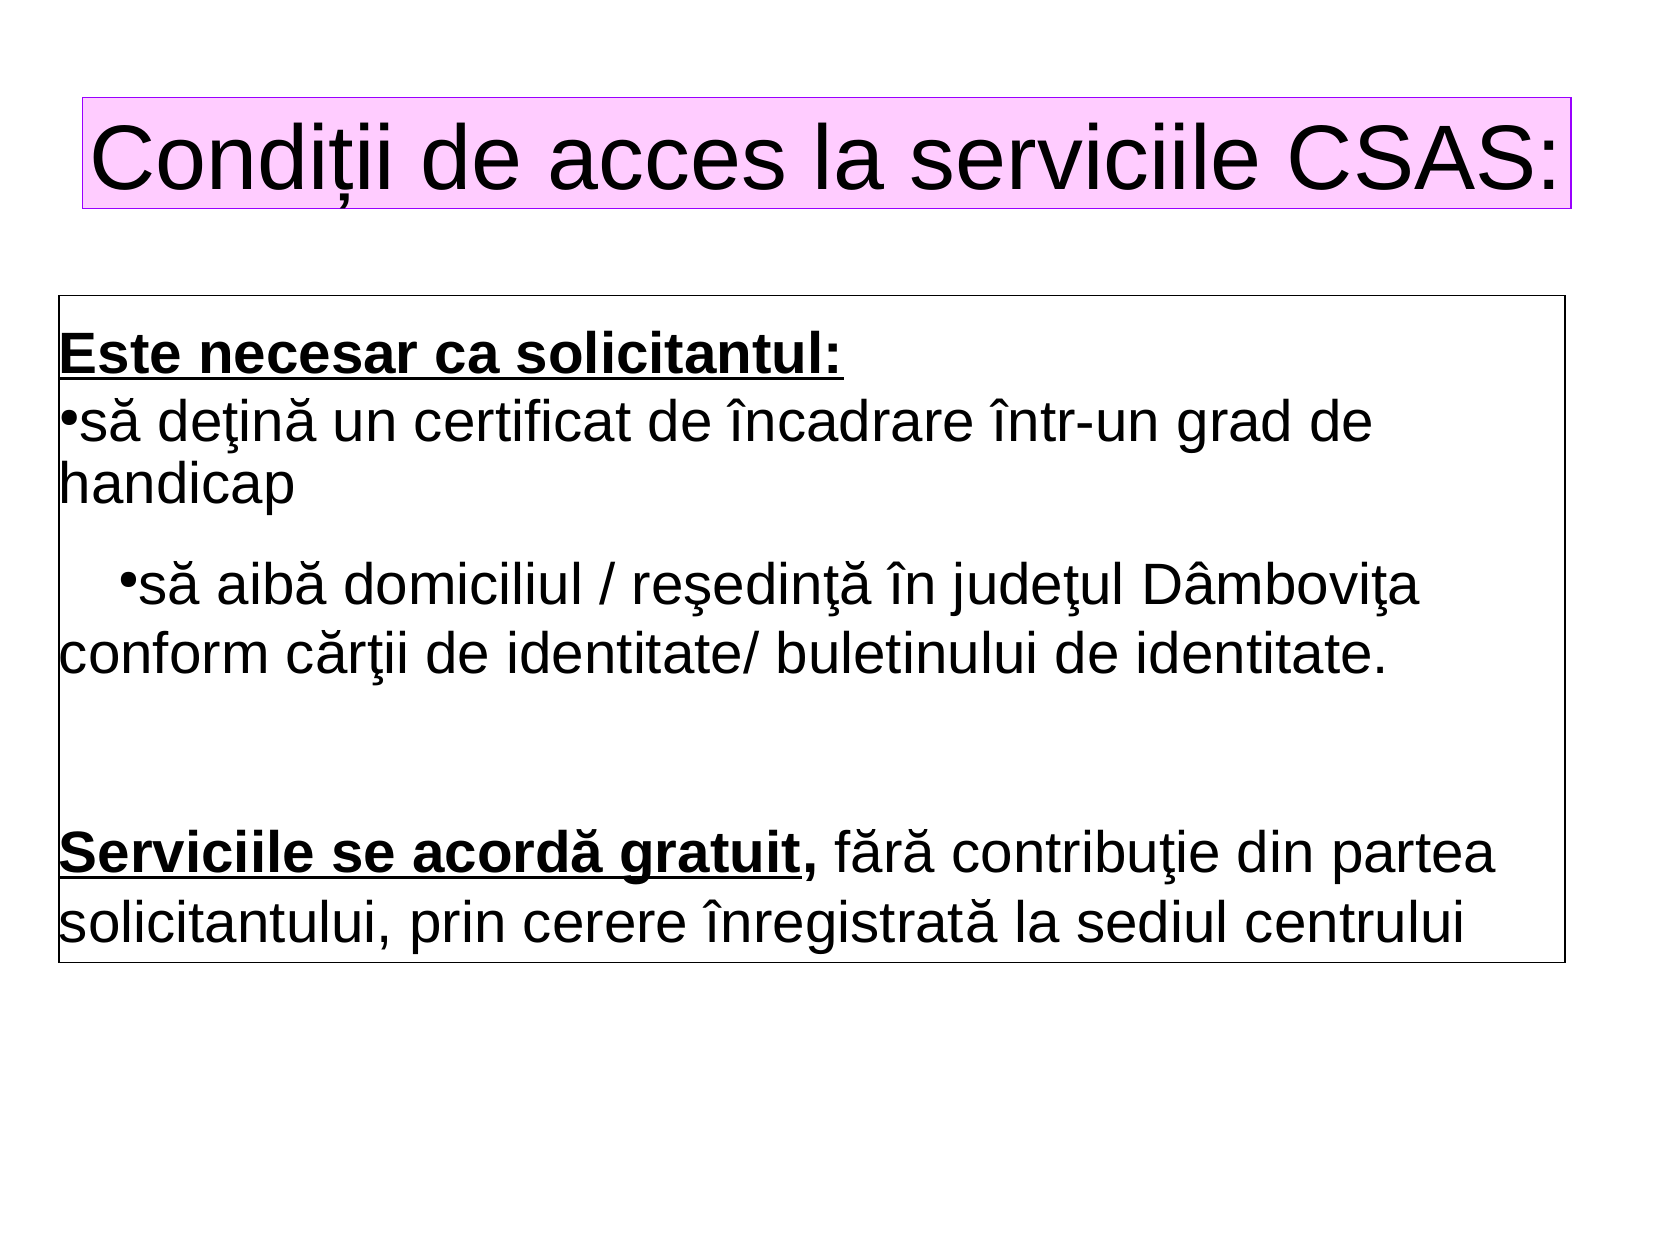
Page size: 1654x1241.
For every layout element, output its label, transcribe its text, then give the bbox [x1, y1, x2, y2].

title Condiții de acces la serviciile CSAS: [82, 97, 1571, 209]
list Este necesar ca solicitantul: să deţină un certificat de încadrare într-un grad de handicap să aibă domiciliul / reşedinţă în judeţul Dâmboviţa conform cărţii de identitate/ buletinului de identitate. Serviciile se acordă gratuit, fără contribuţie din partea solicitantului, prin cerere înregistrată la sediul centrului [59, 295, 1565, 963]
